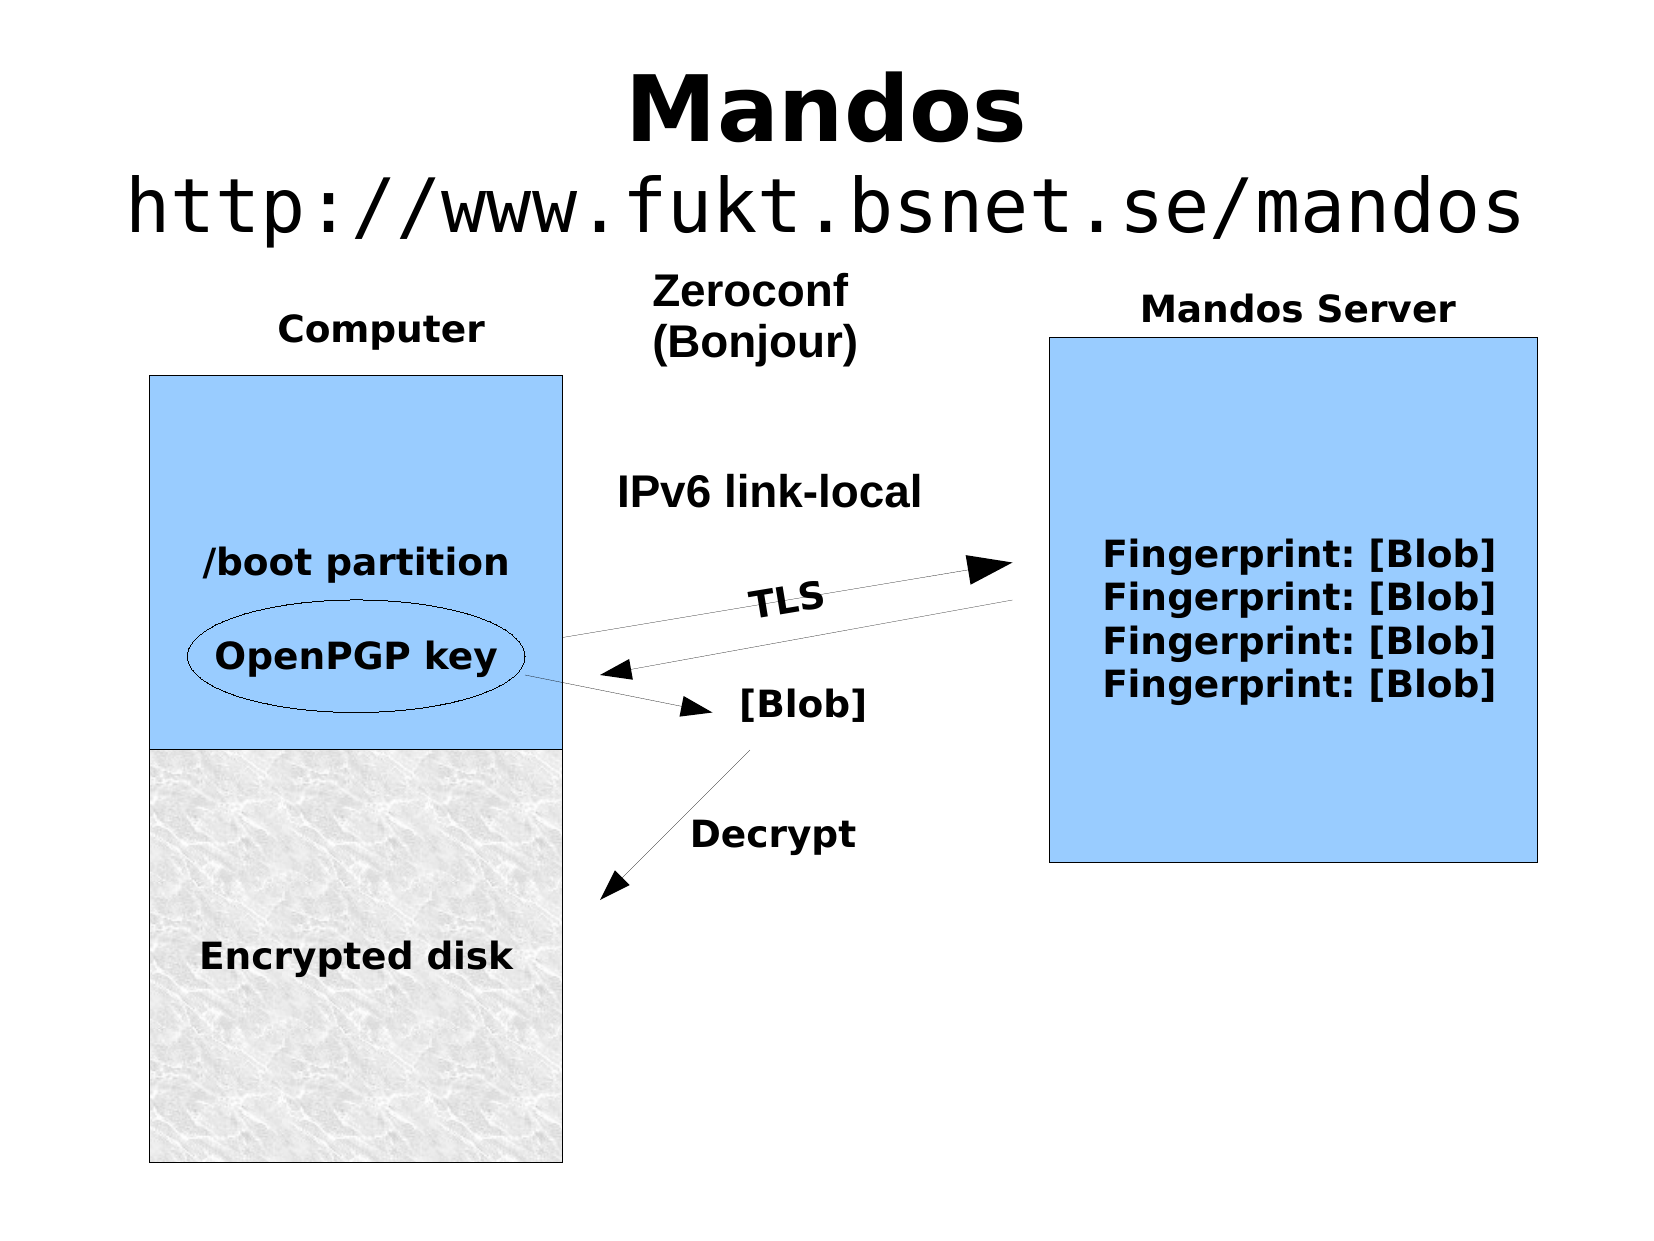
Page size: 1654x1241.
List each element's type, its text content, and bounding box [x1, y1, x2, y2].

text_box [Blob] [724, 675, 883, 734]
text_box Mandos Server [1125, 280, 1472, 340]
text_box Zeroconf (Bonjour) [637, 257, 874, 376]
text_box Computer [262, 300, 500, 359]
text_box Fingerprint: [Blob] Fingerprint: [Blob] Fingerprint: [Blob] Fingerprint: [Blob] [1087, 525, 1512, 714]
text_box /boot partition [149, 375, 563, 749]
title Mandos http://www.fukt.bsnet.se/mandos [82, 49, 1571, 257]
text_box Decrypt [675, 805, 872, 865]
text_box OpenPGP key [187, 599, 526, 713]
text_box Encrypted disk [149, 749, 563, 1163]
text_box [1049, 337, 1538, 863]
text_box IPv6 link-local [602, 458, 938, 526]
